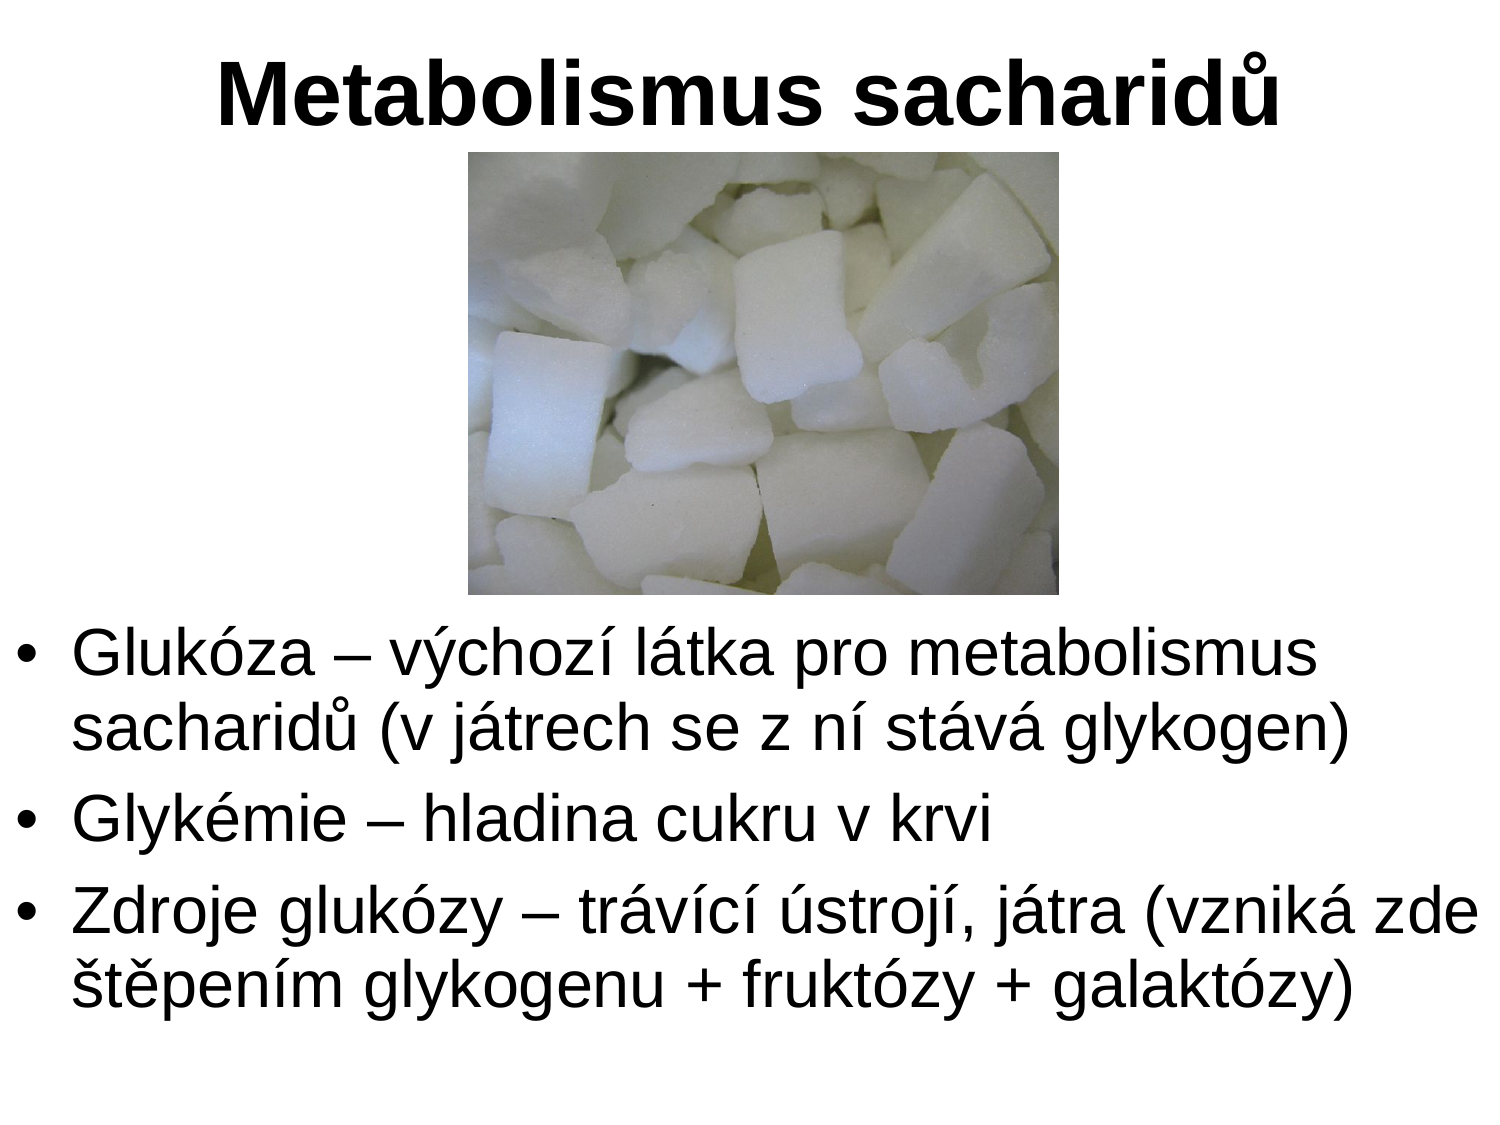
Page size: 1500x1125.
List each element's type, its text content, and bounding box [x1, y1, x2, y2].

title Metabolismus sacharidů [75, 23, 1426, 165]
list Glukóza – výchozí látka pro metabolismus sacharidů (v játrech se z ní stává glykogen) Glykémie – hladina cukru v krvi Zdroje glukózy – trávící ústrojí, játra (vzniká zde štěpením glykogenu + fruktózy + galaktózy) [0, 607, 1500, 1125]
picture [468, 152, 1059, 595]
